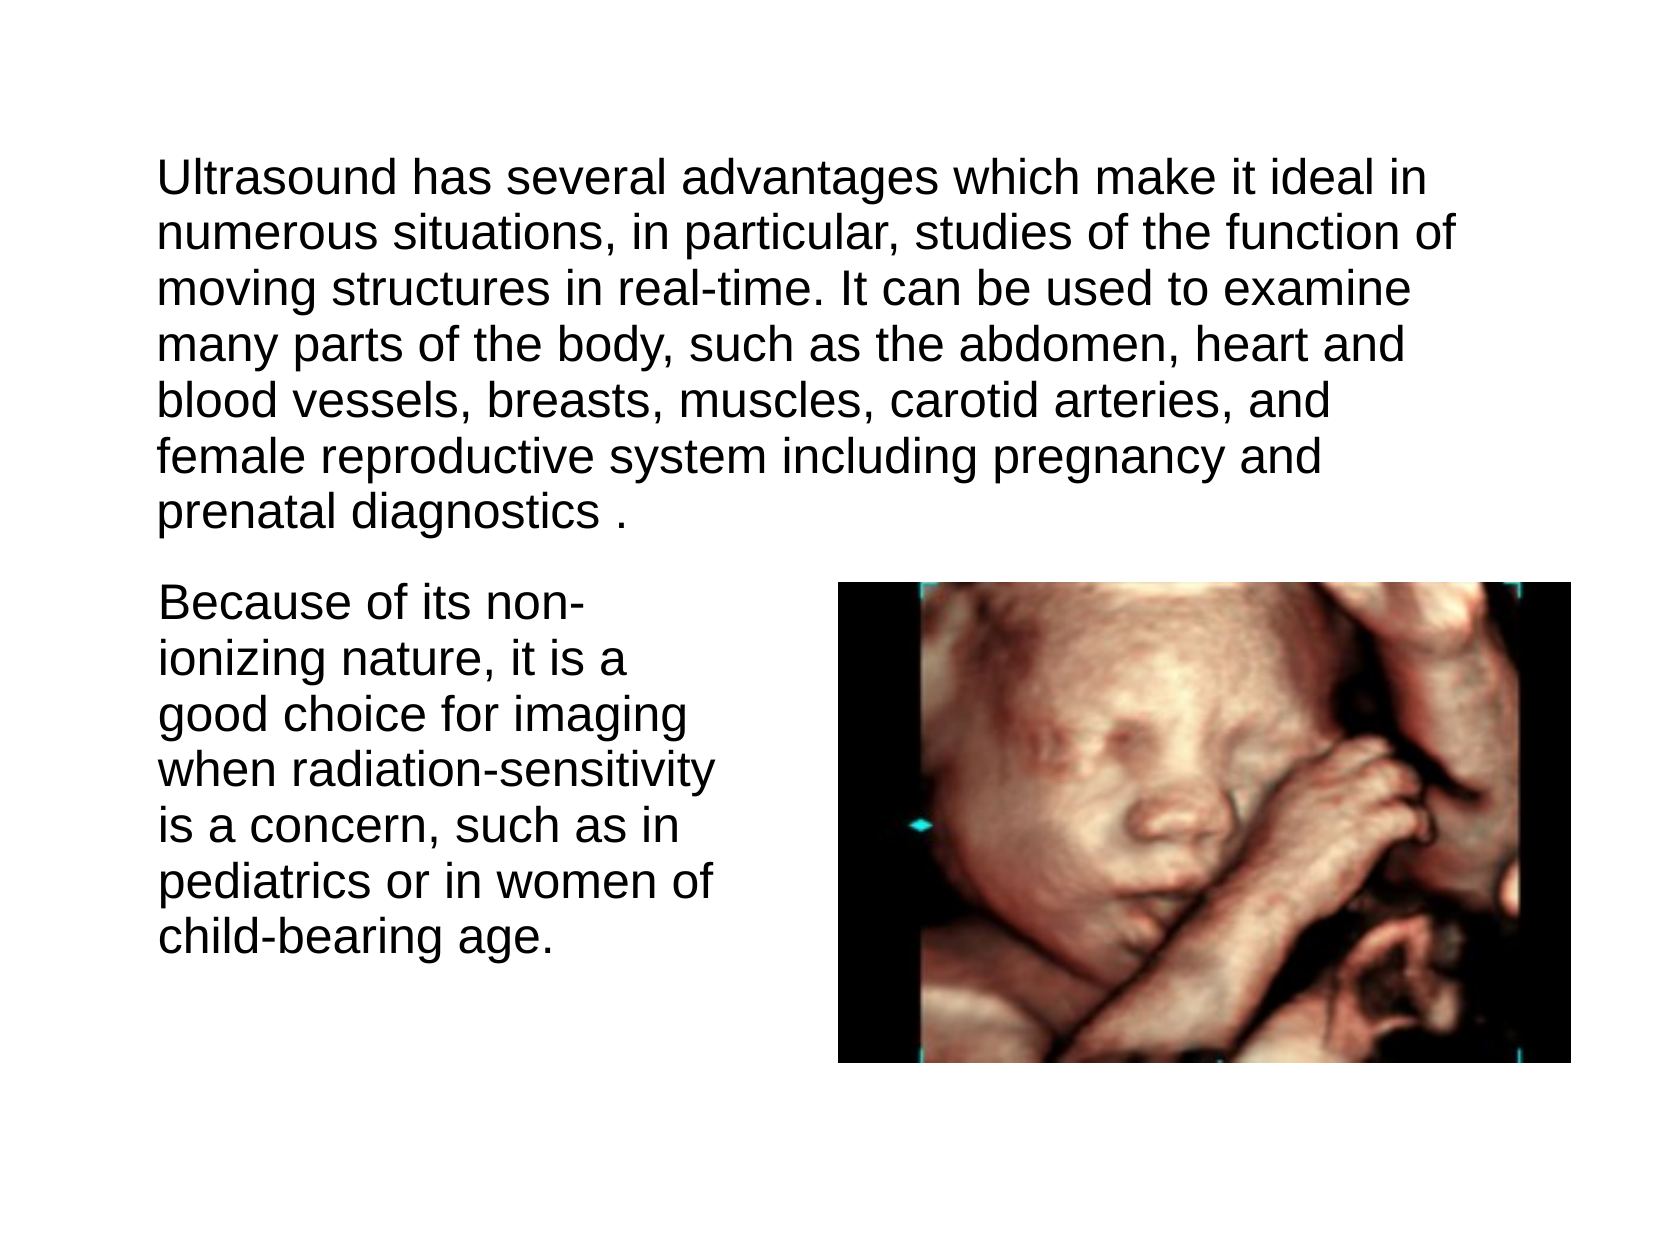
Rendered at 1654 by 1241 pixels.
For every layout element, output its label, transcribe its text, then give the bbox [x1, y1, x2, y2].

text_box Ultrasound has several advantages which make it ideal in numerous situations, in particular, studies of the function of moving structures in real-time. It can be used to examine many parts of the body, such as the abdomen, heart and blood vessels, breasts, muscles, carotid arteries, and female reproductive system including pregnancy and prenatal diagnostics . [141, 141, 1473, 603]
picture [838, 582, 1571, 1063]
text_box Because of its non-ionizing nature, it is a good choice for imaging when radiation-sensitivity is a concern, such as in pediatrics or in women of child-bearing age. [143, 566, 756, 1028]
